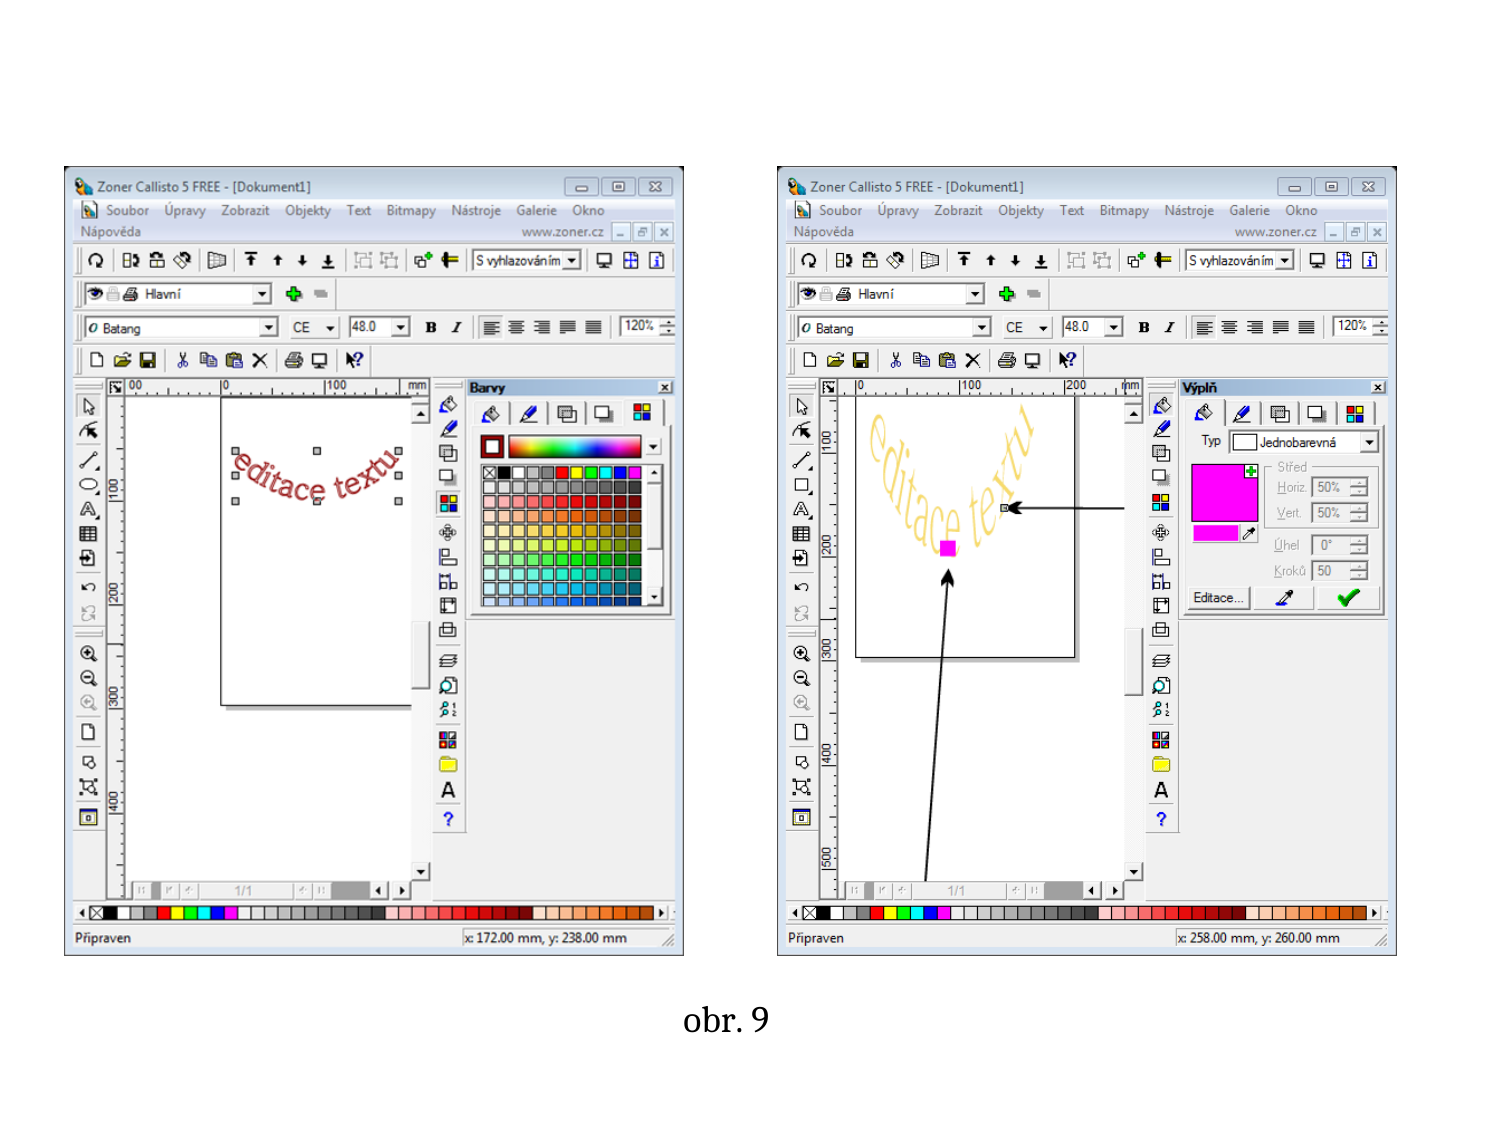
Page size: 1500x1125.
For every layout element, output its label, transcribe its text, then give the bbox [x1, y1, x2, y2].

picture [777, 166, 1397, 956]
picture [64, 166, 684, 956]
text_box obr. 9 [608, 987, 845, 1094]
